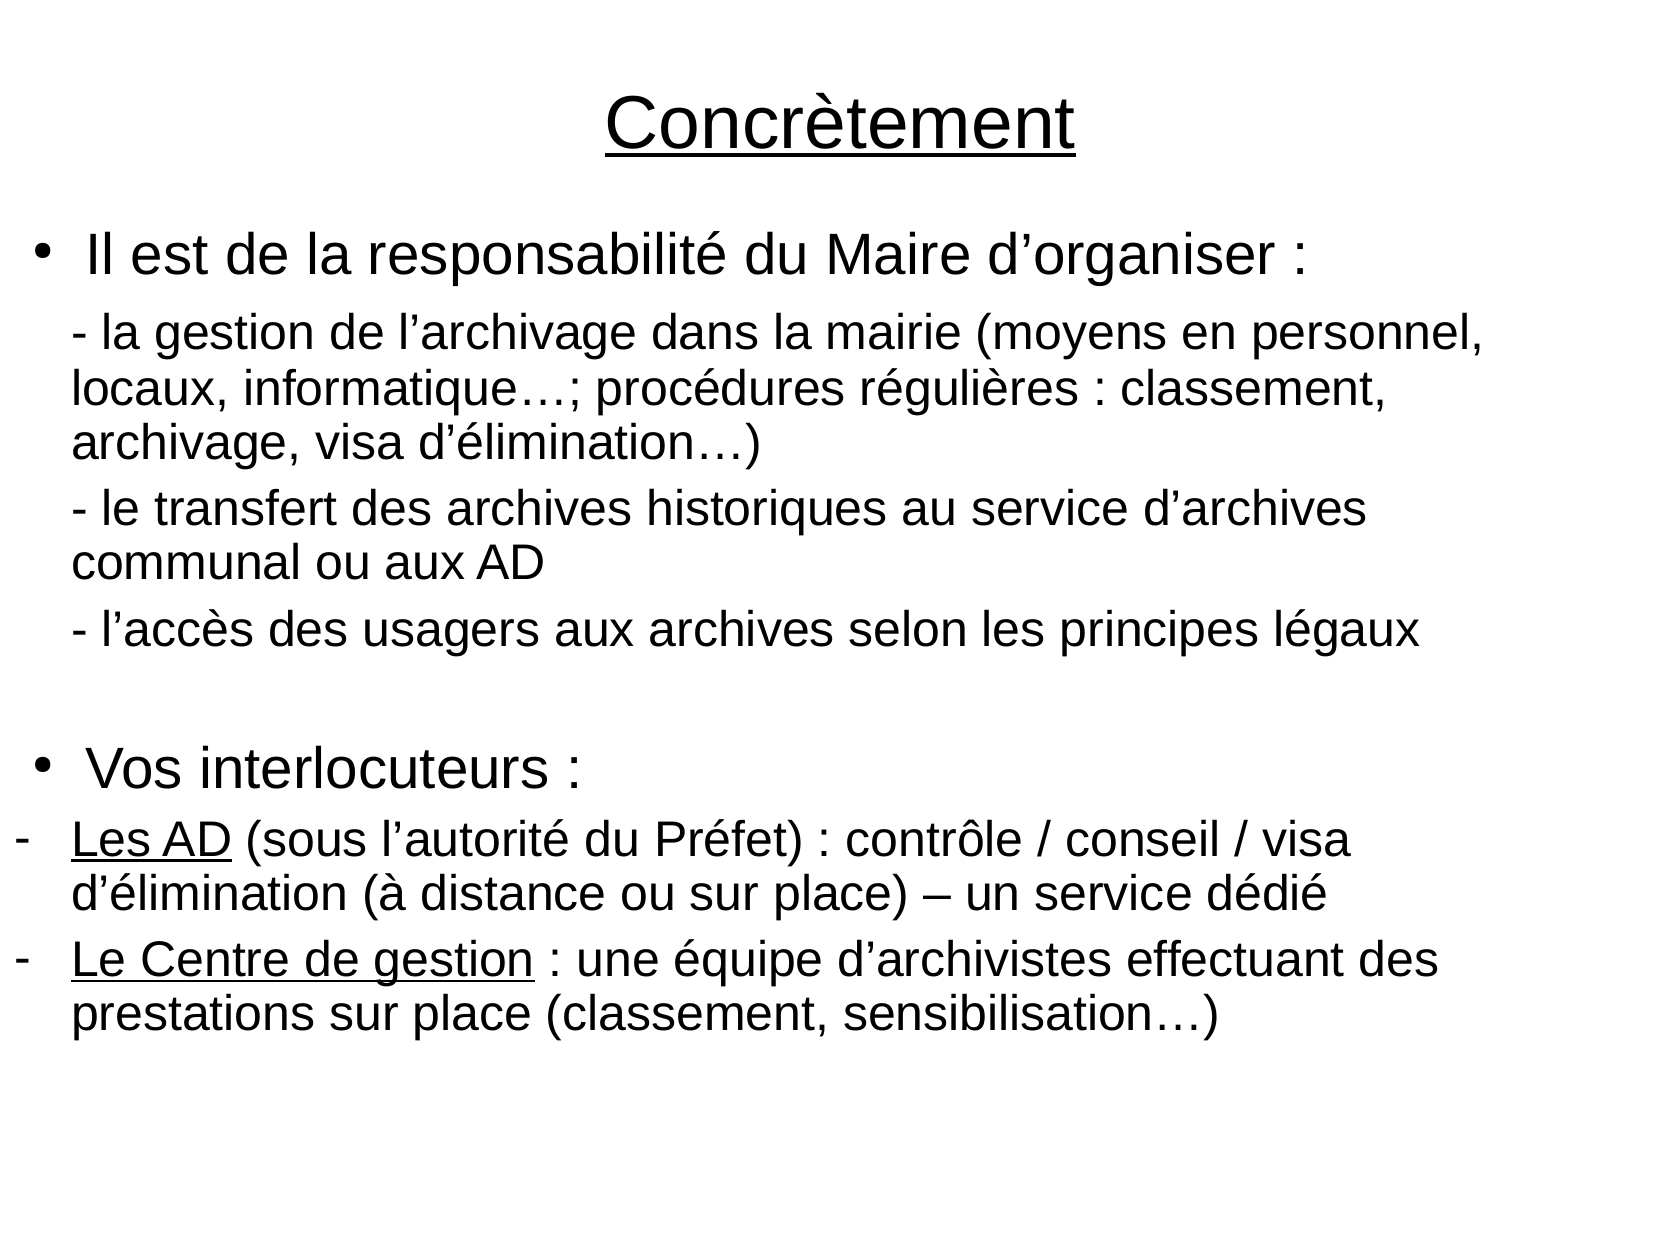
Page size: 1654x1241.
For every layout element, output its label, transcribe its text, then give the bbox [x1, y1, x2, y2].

title Concrètement [0, 46, 1654, 191]
list Il est de la responsabilité du Maire d’organiser : - la gestion de l’archivage dans la mairie (moyens en personnel, locaux, informatique…; procédures régulières : classement, archivage, visa d’élimination…) - le transfert des archives historiques au service d’archives communal ou aux AD - l’accès des usagers aux archives selon les principes légaux Vos interlocuteurs : Les AD (sous l’autorité du Préfet) : contrôle / conseil / visa d’élimination (à distance ou sur place) – un service dédié Le Centre de gestion : une équipe d’archivistes effectuant des prestations sur place (classement, sensibilisation…) [0, 216, 1622, 1220]
